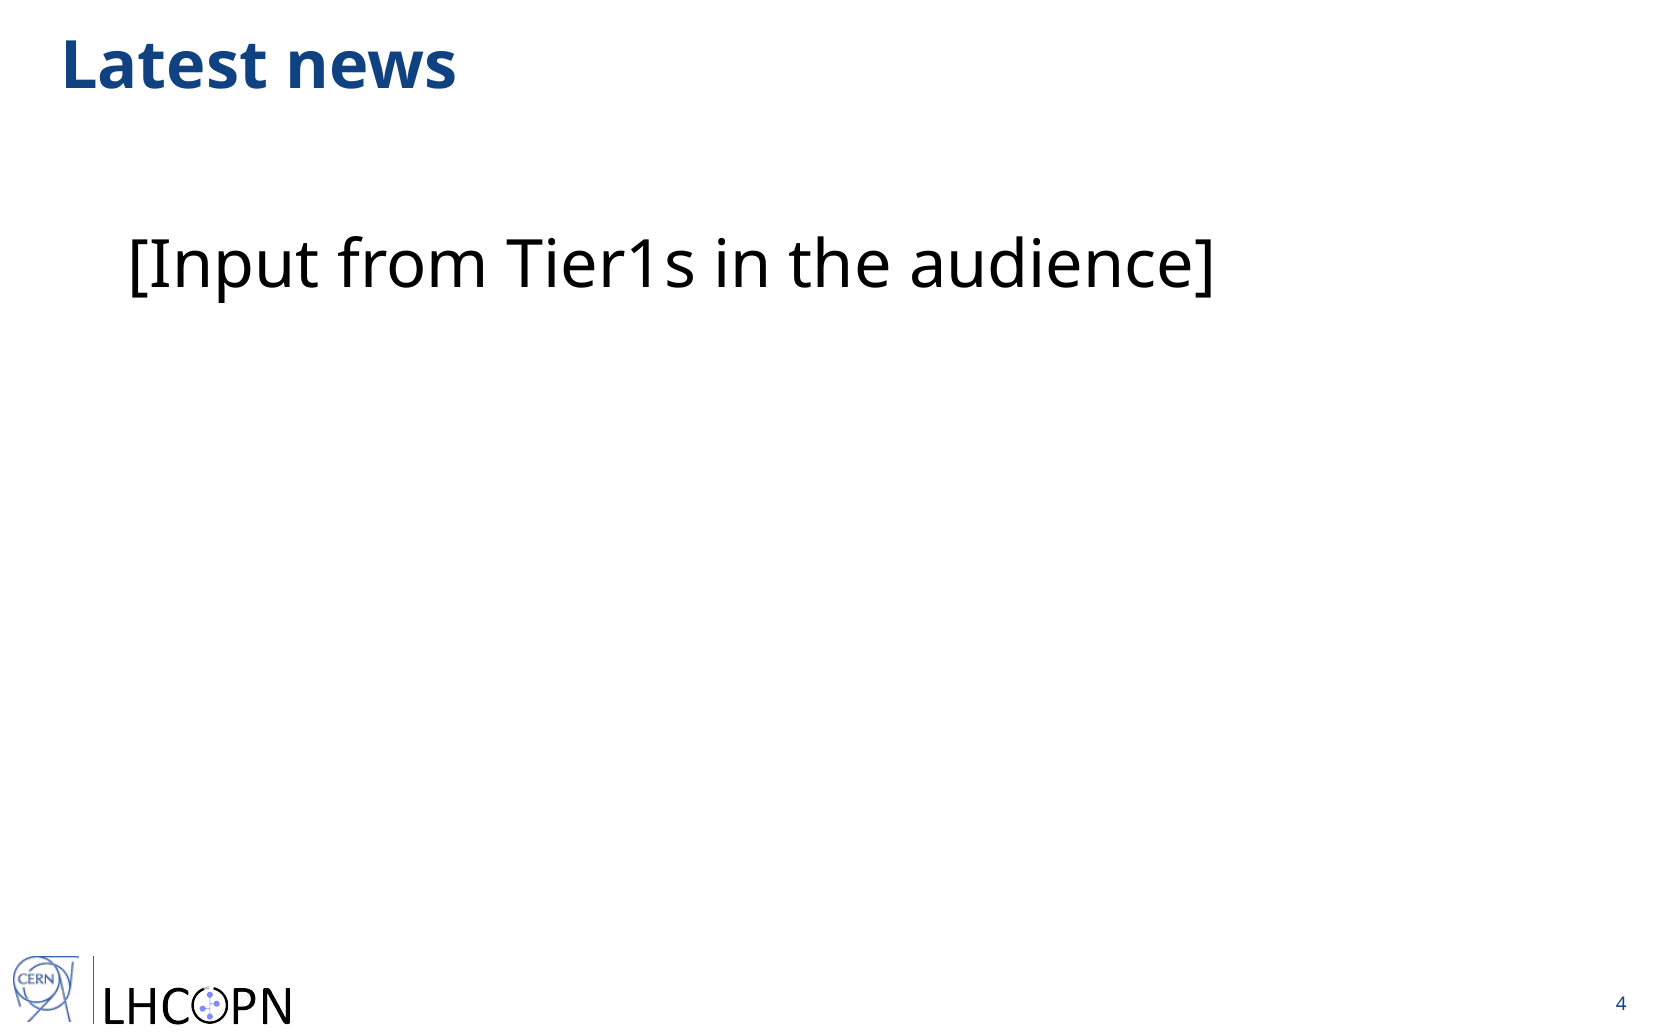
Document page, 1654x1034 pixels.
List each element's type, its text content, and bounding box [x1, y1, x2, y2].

picture [103, 984, 113, 1027]
text_box [Input from Tier1s in the audience] [113, 209, 1638, 1032]
title Latest news [60, 0, 1528, 138]
picture [13, 956, 79, 1032]
